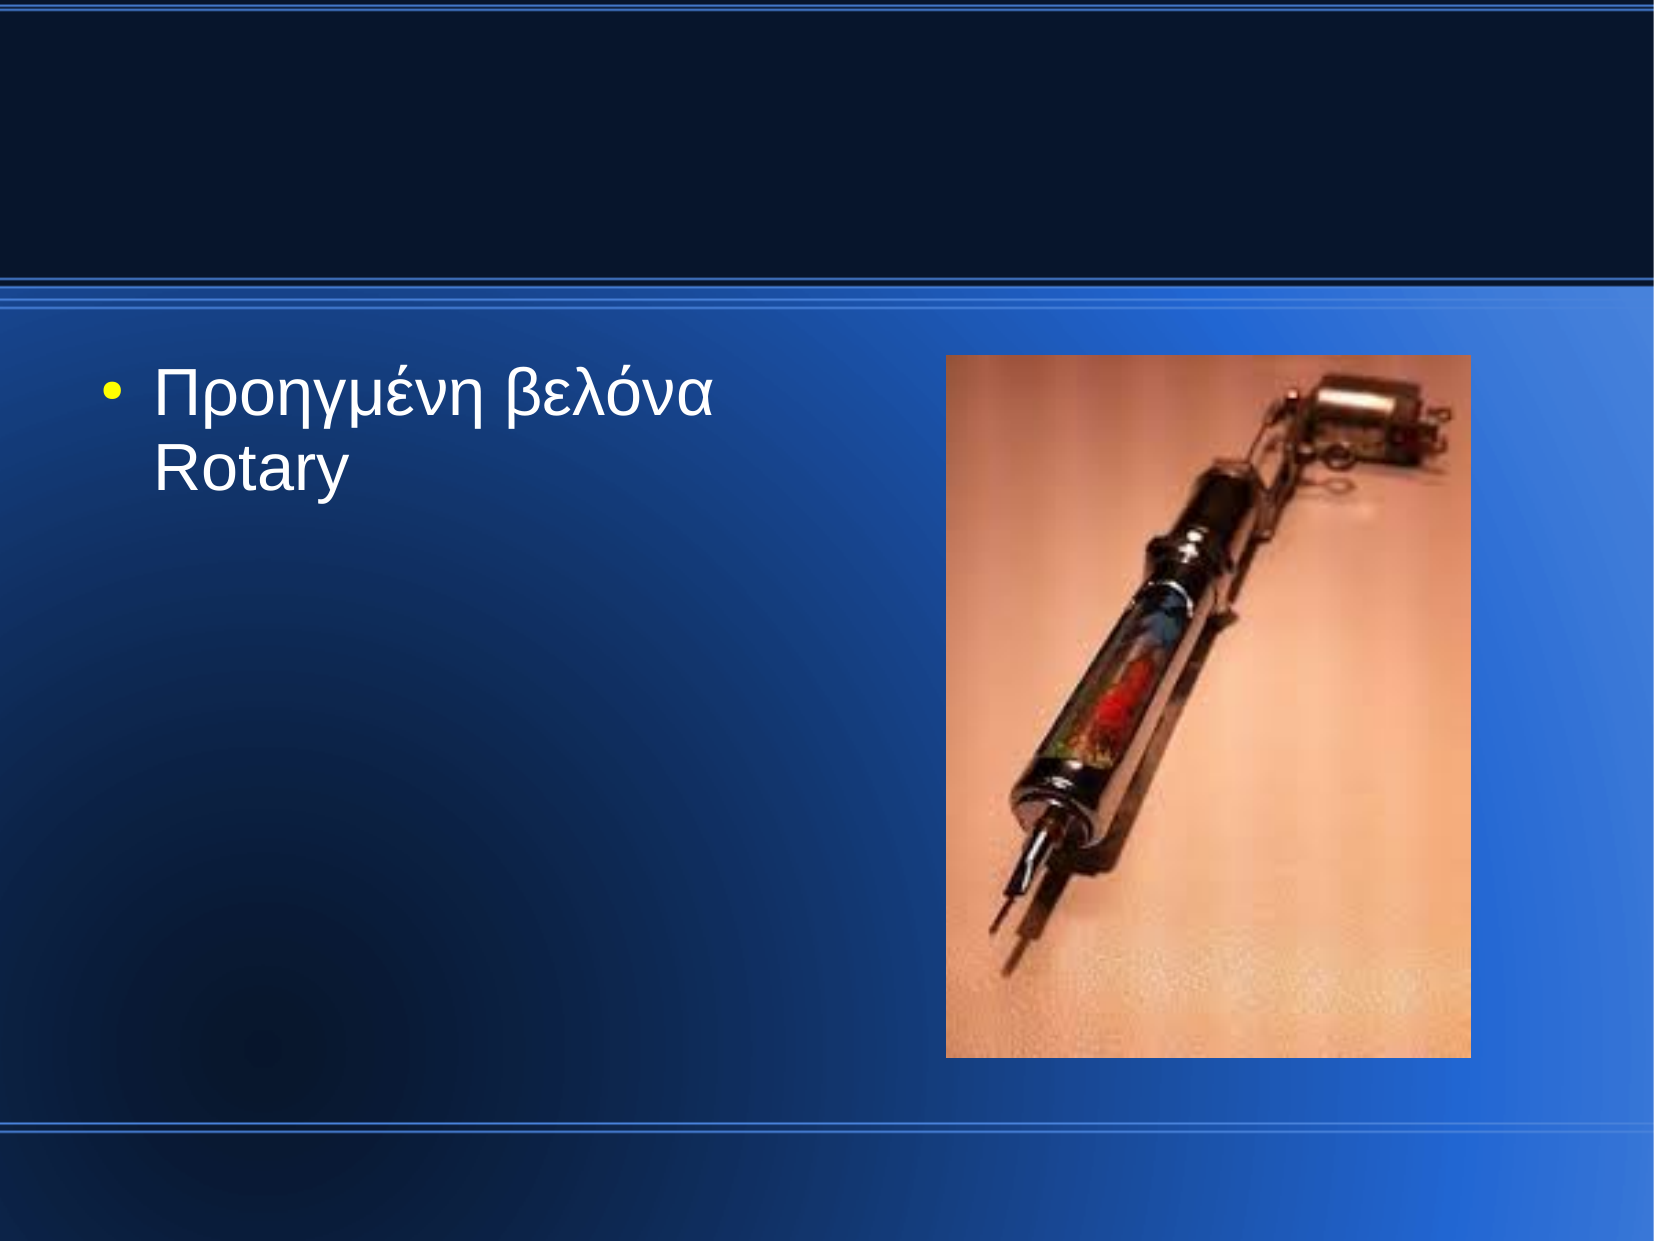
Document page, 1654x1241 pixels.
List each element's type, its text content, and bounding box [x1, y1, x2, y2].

picture [0, 0, 1654, 1241]
list Προηγμένη βελόνα Rotary [82, 355, 809, 1058]
